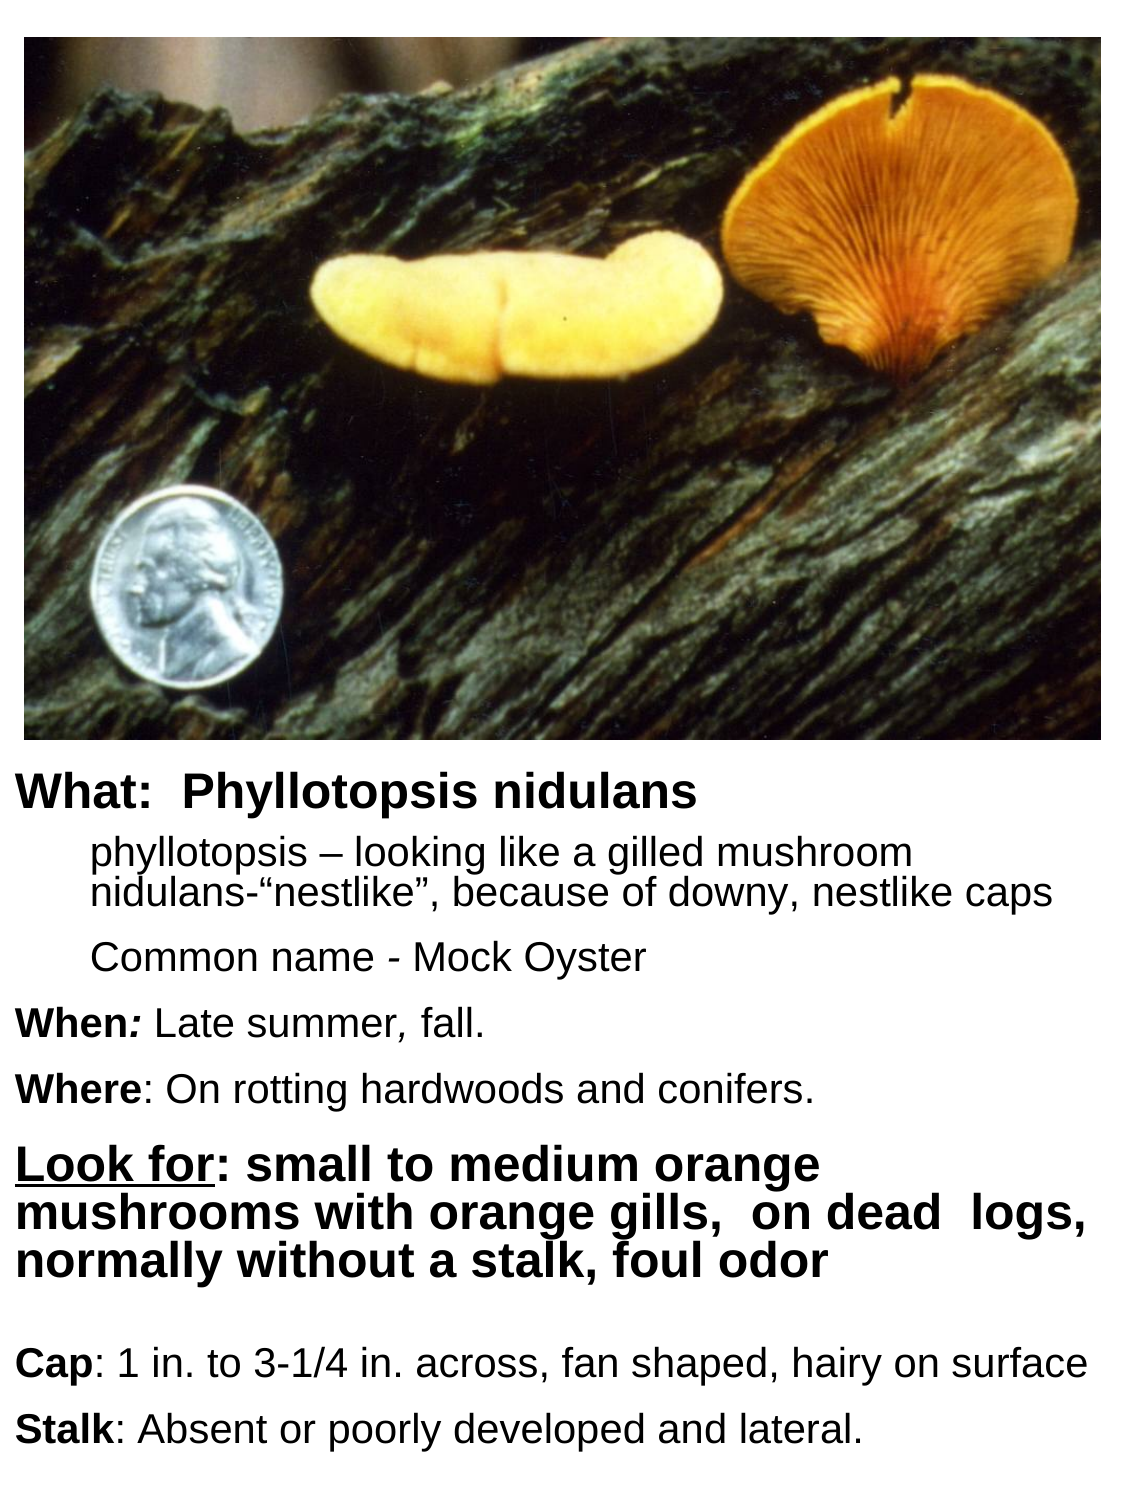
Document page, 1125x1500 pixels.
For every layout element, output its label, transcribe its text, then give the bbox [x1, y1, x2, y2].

text_box What: Phyllotopsis nidulans phyllotopsis – looking like a gilled mushroom nidulans-“nestlike”, because of downy, nestlike caps Common name - Mock Oyster When: Late summer, fall. Where: On rotting hardwoods and conifers. Look for: small to medium orange mushrooms with orange gills, on dead logs, normally without a stalk, foul odor Cap: 1 in. to 3-1/4 in. across, fan shaped, hairy on surface Stalk: Absent or poorly developed and lateral. [0, 762, 1125, 1460]
picture [24, 37, 1101, 740]
